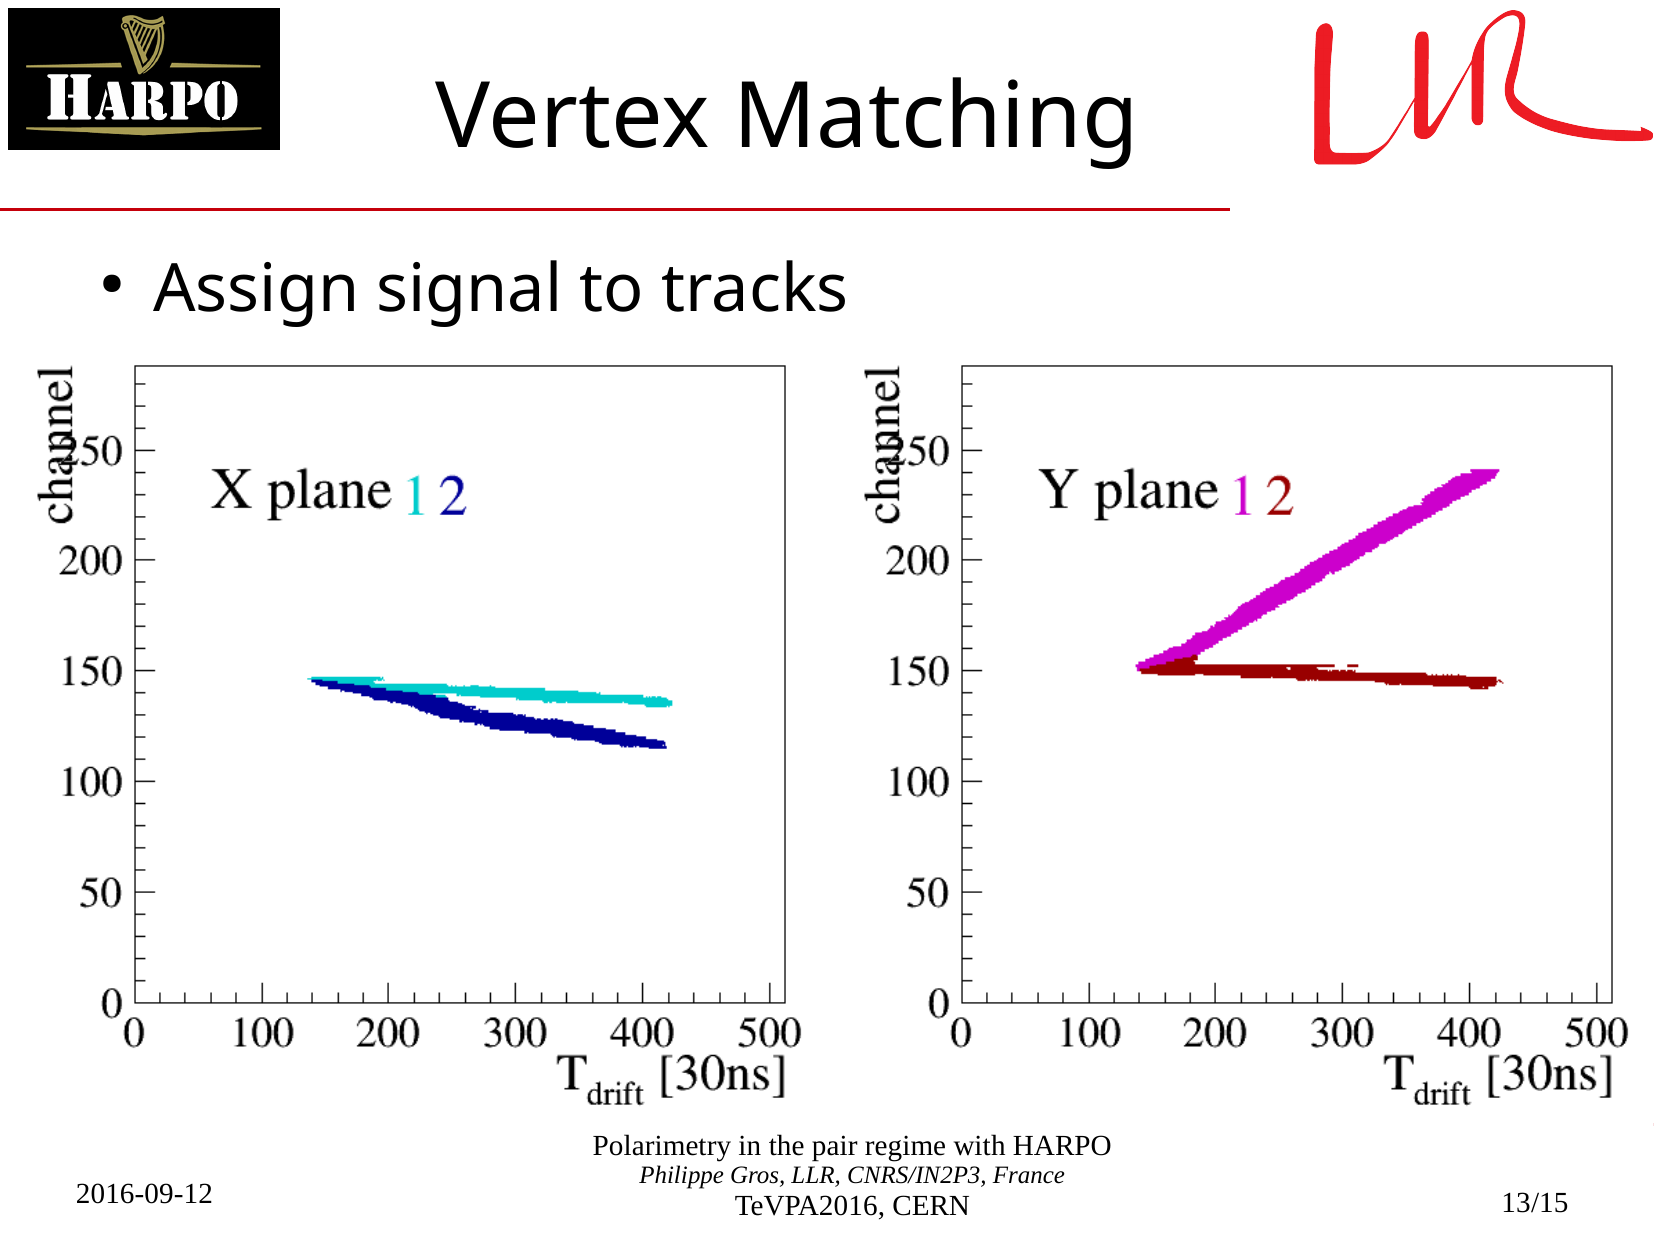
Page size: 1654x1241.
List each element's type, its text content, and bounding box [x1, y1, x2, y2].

list Assign signal to tracks [82, 239, 1571, 335]
picture [8, 8, 280, 150]
title Vertex Matching [284, 14, 1290, 210]
picture [1314, 10, 1653, 165]
picture [0, 335, 1653, 1127]
